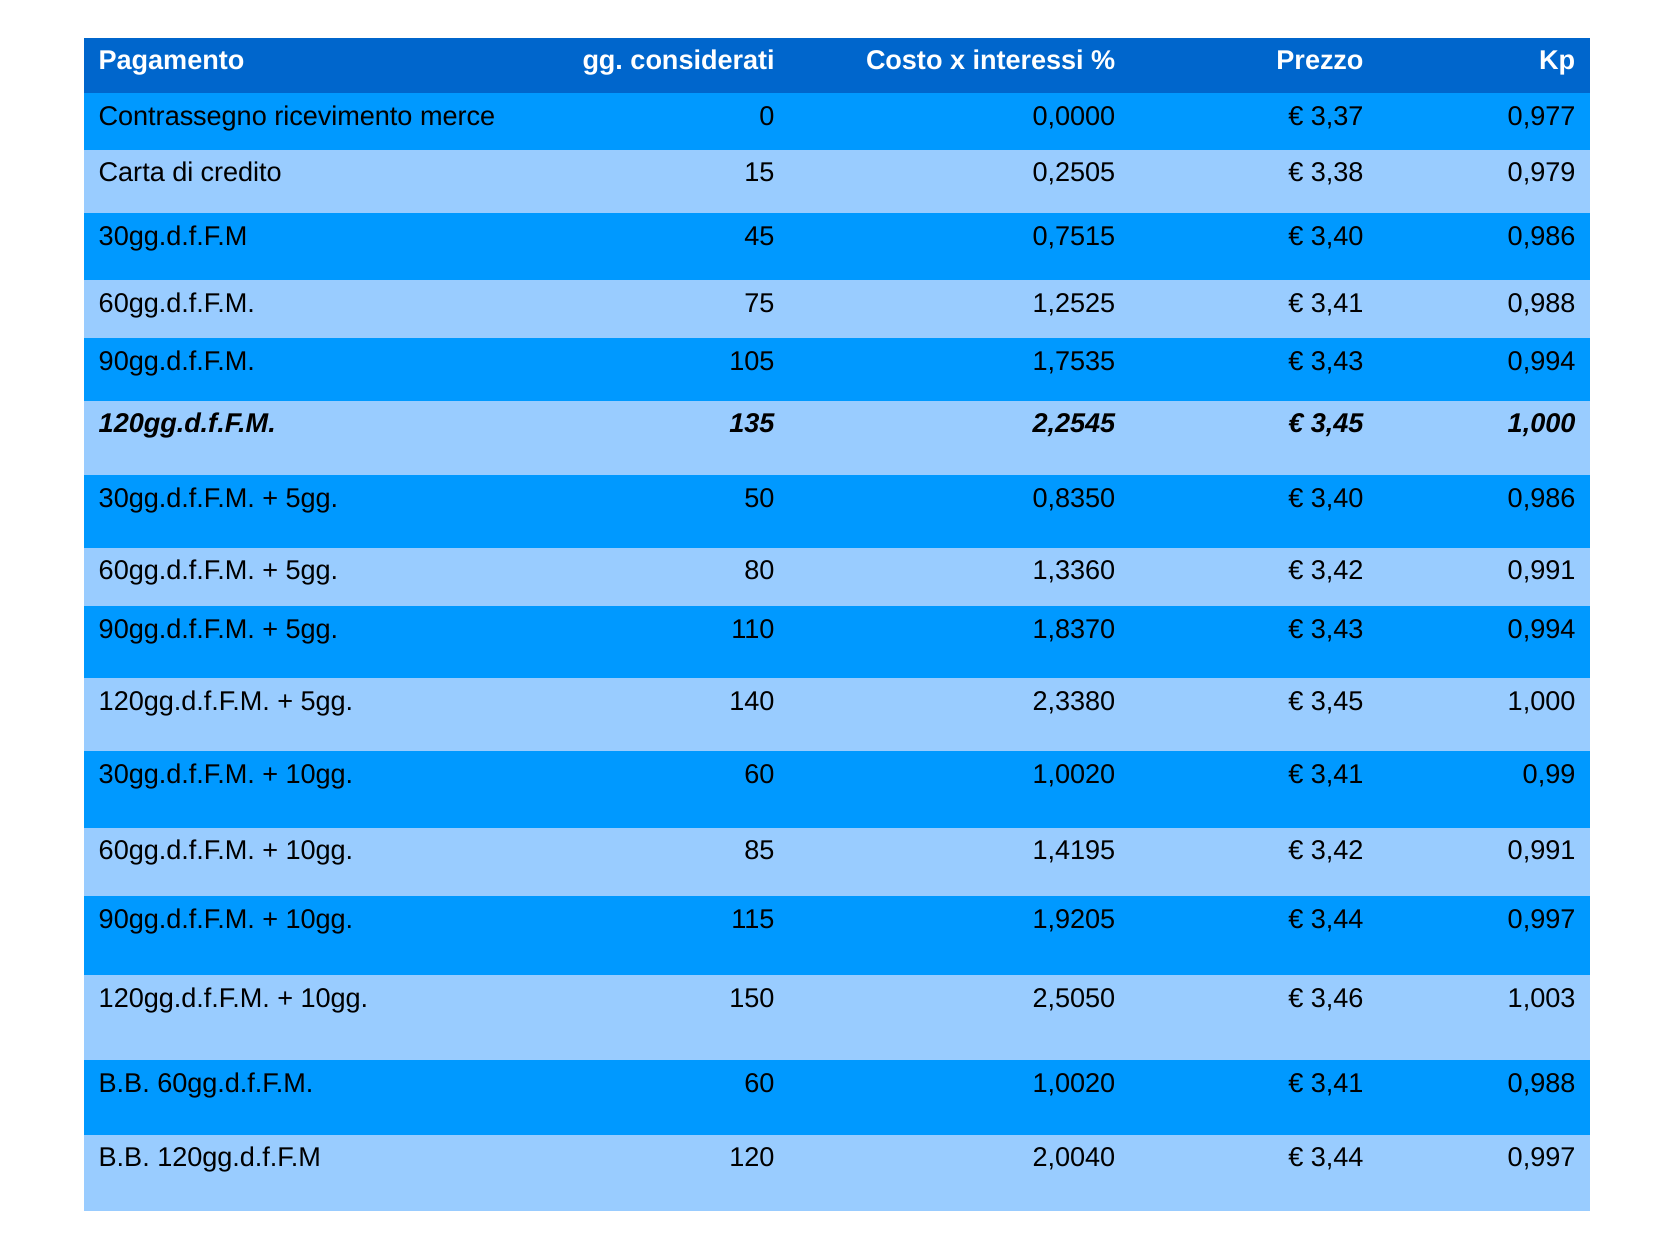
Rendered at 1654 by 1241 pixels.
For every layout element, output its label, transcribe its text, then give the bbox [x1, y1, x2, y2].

table_header Prezzo [1130, 38, 1378, 93]
table_cell 0,8350 [789, 475, 1130, 548]
table_cell € 3,43 [1130, 606, 1378, 678]
table_header Pagamento [84, 38, 520, 93]
table_cell 0,7515 [789, 213, 1130, 280]
table_cell 75 [520, 280, 789, 338]
table_cell 1,0020 [789, 751, 1130, 828]
table_cell 90gg.d.f.F.M. [84, 338, 520, 401]
table_cell 90gg.d.f.F.M. + 10gg. [84, 896, 520, 975]
table_cell 30gg.d.f.F.M [84, 213, 520, 280]
table_cell 0,2505 [789, 150, 1130, 213]
table_cell 105 [520, 338, 789, 401]
table_cell 60gg.d.f.F.M. [84, 280, 520, 338]
table_cell 1,9205 [789, 896, 1130, 975]
table_cell 60 [520, 1060, 789, 1135]
table_cell € 3,40 [1130, 475, 1378, 548]
table_cell 0,988 [1378, 280, 1590, 338]
table_cell 1,8370 [789, 606, 1130, 678]
table_cell 1,4195 [789, 828, 1130, 896]
table_cell 2,5050 [789, 975, 1130, 1060]
table_cell Carta di credito [84, 150, 520, 213]
table_cell 60gg.d.f.F.M. + 5gg. [84, 548, 520, 606]
table_header Costo x interessi % [789, 38, 1130, 93]
table_cell 45 [520, 213, 789, 280]
table_cell € 3,44 [1130, 1135, 1378, 1211]
table_cell € 3,45 [1130, 401, 1378, 475]
table_cell € 3,42 [1130, 548, 1378, 606]
table_cell 0,979 [1378, 150, 1590, 213]
table_cell 0,991 [1378, 548, 1590, 606]
table_cell 120gg.d.f.F.M. + 10gg. [84, 975, 520, 1060]
table_cell Contrassegno ricevimento merce [84, 93, 520, 150]
table_cell 1,000 [1378, 401, 1590, 475]
table_cell 150 [520, 975, 789, 1060]
table_cell 0,991 [1378, 828, 1590, 896]
table_cell 1,2525 [789, 280, 1130, 338]
table_cell € 3,41 [1130, 1060, 1378, 1135]
table_cell € 3,42 [1130, 828, 1378, 896]
table_cell 30gg.d.f.F.M. + 5gg. [84, 475, 520, 548]
table_cell 15 [520, 150, 789, 213]
table_cell 115 [520, 896, 789, 975]
table_cell € 3,44 [1130, 896, 1378, 975]
table_cell 0,99 [1378, 751, 1590, 828]
table_cell € 3,43 [1130, 338, 1378, 401]
table_cell 110 [520, 606, 789, 678]
table_cell € 3,40 [1130, 213, 1378, 280]
table_cell 120gg.d.f.F.M. + 5gg. [84, 678, 520, 751]
table_cell 0,994 [1378, 338, 1590, 401]
table_cell 60gg.d.f.F.M. + 10gg. [84, 828, 520, 896]
table_cell 120 [520, 1135, 789, 1211]
table_cell 0,986 [1378, 475, 1590, 548]
table_cell € 3,46 [1130, 975, 1378, 1060]
table_cell 1,0020 [789, 1060, 1130, 1135]
table_header gg. considerati [520, 38, 789, 93]
table_cell 90gg.d.f.F.M. + 5gg. [84, 606, 520, 678]
table_cell 30gg.d.f.F.M. + 10gg. [84, 751, 520, 828]
table_cell 0,997 [1378, 896, 1590, 975]
table_cell 0,997 [1378, 1135, 1590, 1211]
table_cell 135 [520, 401, 789, 475]
table_header Kp [1378, 38, 1590, 93]
table_cell 80 [520, 548, 789, 606]
table_cell € 3,45 [1130, 678, 1378, 751]
table_cell 0,988 [1378, 1060, 1590, 1135]
table_cell 2,3380 [789, 678, 1130, 751]
table_cell 1,000 [1378, 678, 1590, 751]
table_cell 120gg.d.f.F.M. [84, 401, 520, 475]
table_cell 2,2545 [789, 401, 1130, 475]
table_cell 0,994 [1378, 606, 1590, 678]
table_cell 0,0000 [789, 93, 1130, 150]
table_cell € 3,41 [1130, 751, 1378, 828]
table_cell 85 [520, 828, 789, 896]
table_cell 2,0040 [789, 1135, 1130, 1211]
table_cell 50 [520, 475, 789, 548]
table_cell 1,3360 [789, 548, 1130, 606]
table_cell 140 [520, 678, 789, 751]
table_cell € 3,37 [1130, 93, 1378, 150]
table_cell 1,7535 [789, 338, 1130, 401]
table_cell B.B. 120gg.d.f.F.M [84, 1135, 520, 1211]
table_cell € 3,41 [1130, 280, 1378, 338]
table_cell 0,986 [1378, 213, 1590, 280]
table_cell 1,003 [1378, 975, 1590, 1060]
table_cell B.B. 60gg.d.f.F.M. [84, 1060, 520, 1135]
table_cell 60 [520, 751, 789, 828]
table_cell 0 [520, 93, 789, 150]
table_cell € 3,38 [1130, 150, 1378, 213]
table_cell 0,977 [1378, 93, 1590, 150]
